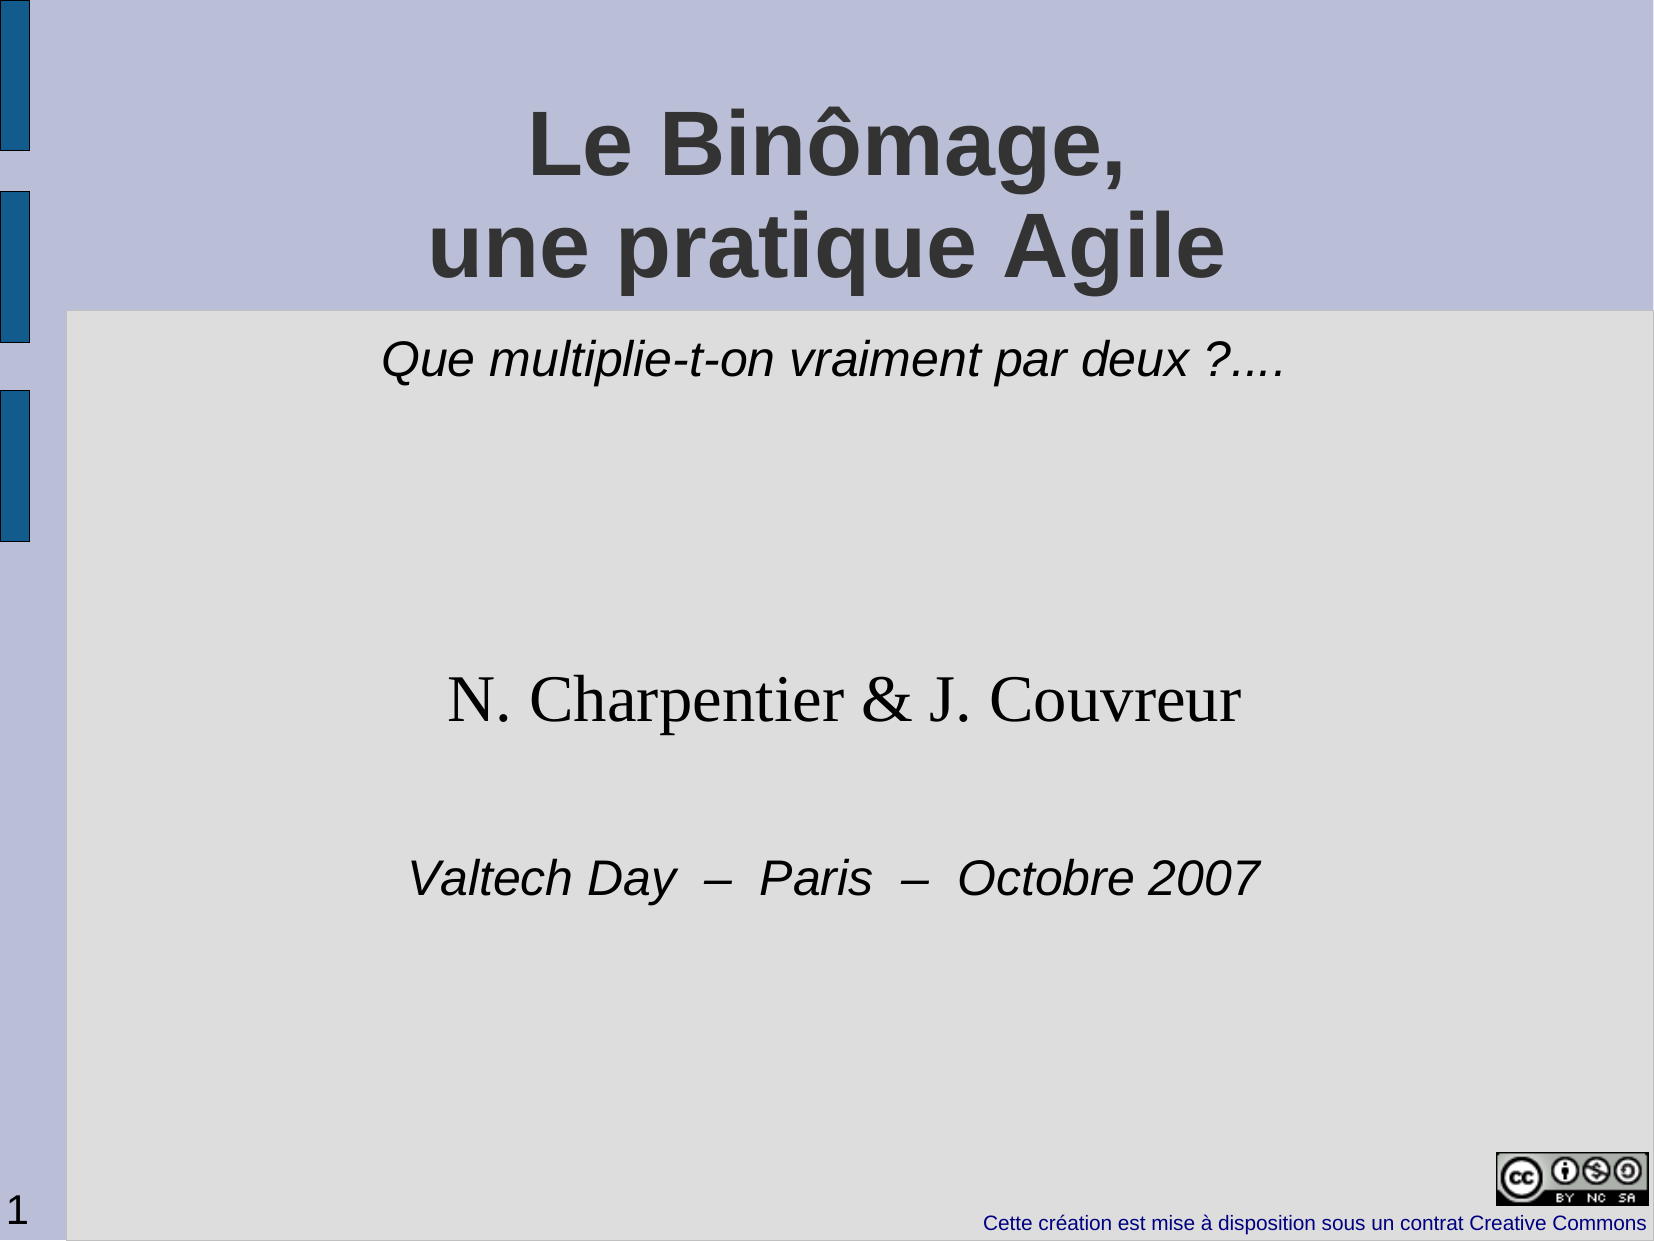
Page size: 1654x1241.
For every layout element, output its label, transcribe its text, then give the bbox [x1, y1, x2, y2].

text_box Valtech Day – Paris – Octobre 2007 [407, 850, 1261, 906]
title Le Binômage, une pratique Agile [121, 91, 1534, 299]
text_box Que multiplie-t-on vraiment par deux ?.... [381, 330, 1287, 387]
subtitle N. Charpentier & J. Couvreur [121, 344, 1534, 1127]
picture [1496, 1152, 1649, 1206]
